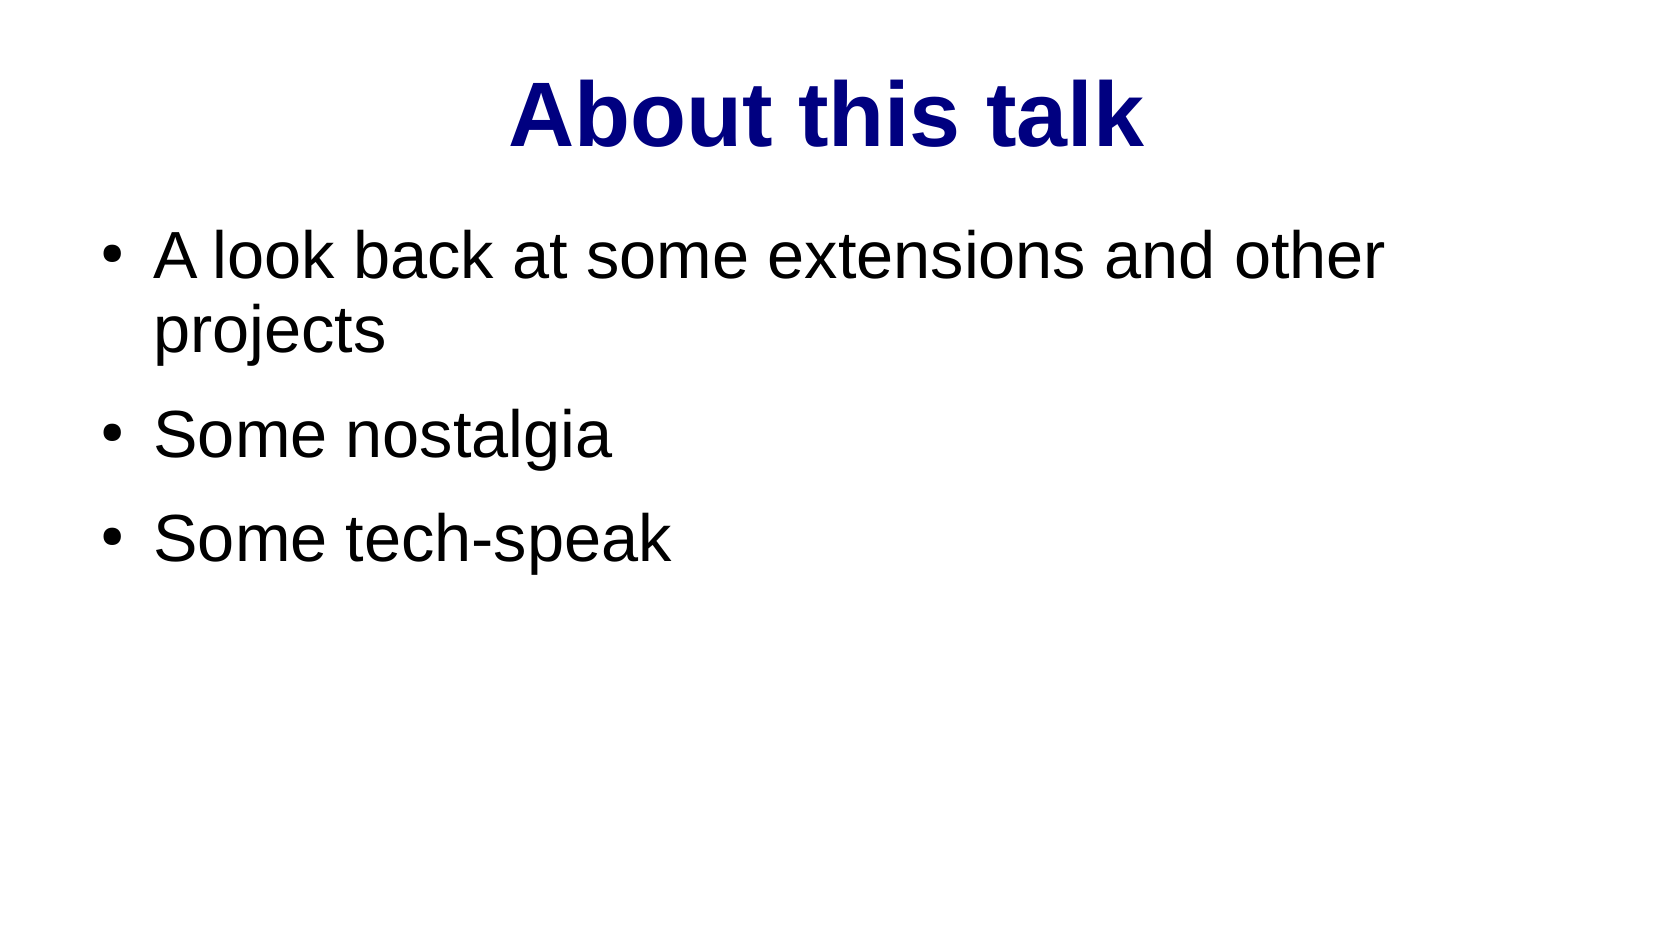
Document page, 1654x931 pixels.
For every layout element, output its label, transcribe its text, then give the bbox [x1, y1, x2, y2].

list A look back at some extensions and other projects Some nostalgia Some tech-speak [82, 217, 1571, 758]
title About this talk [82, 37, 1571, 193]
